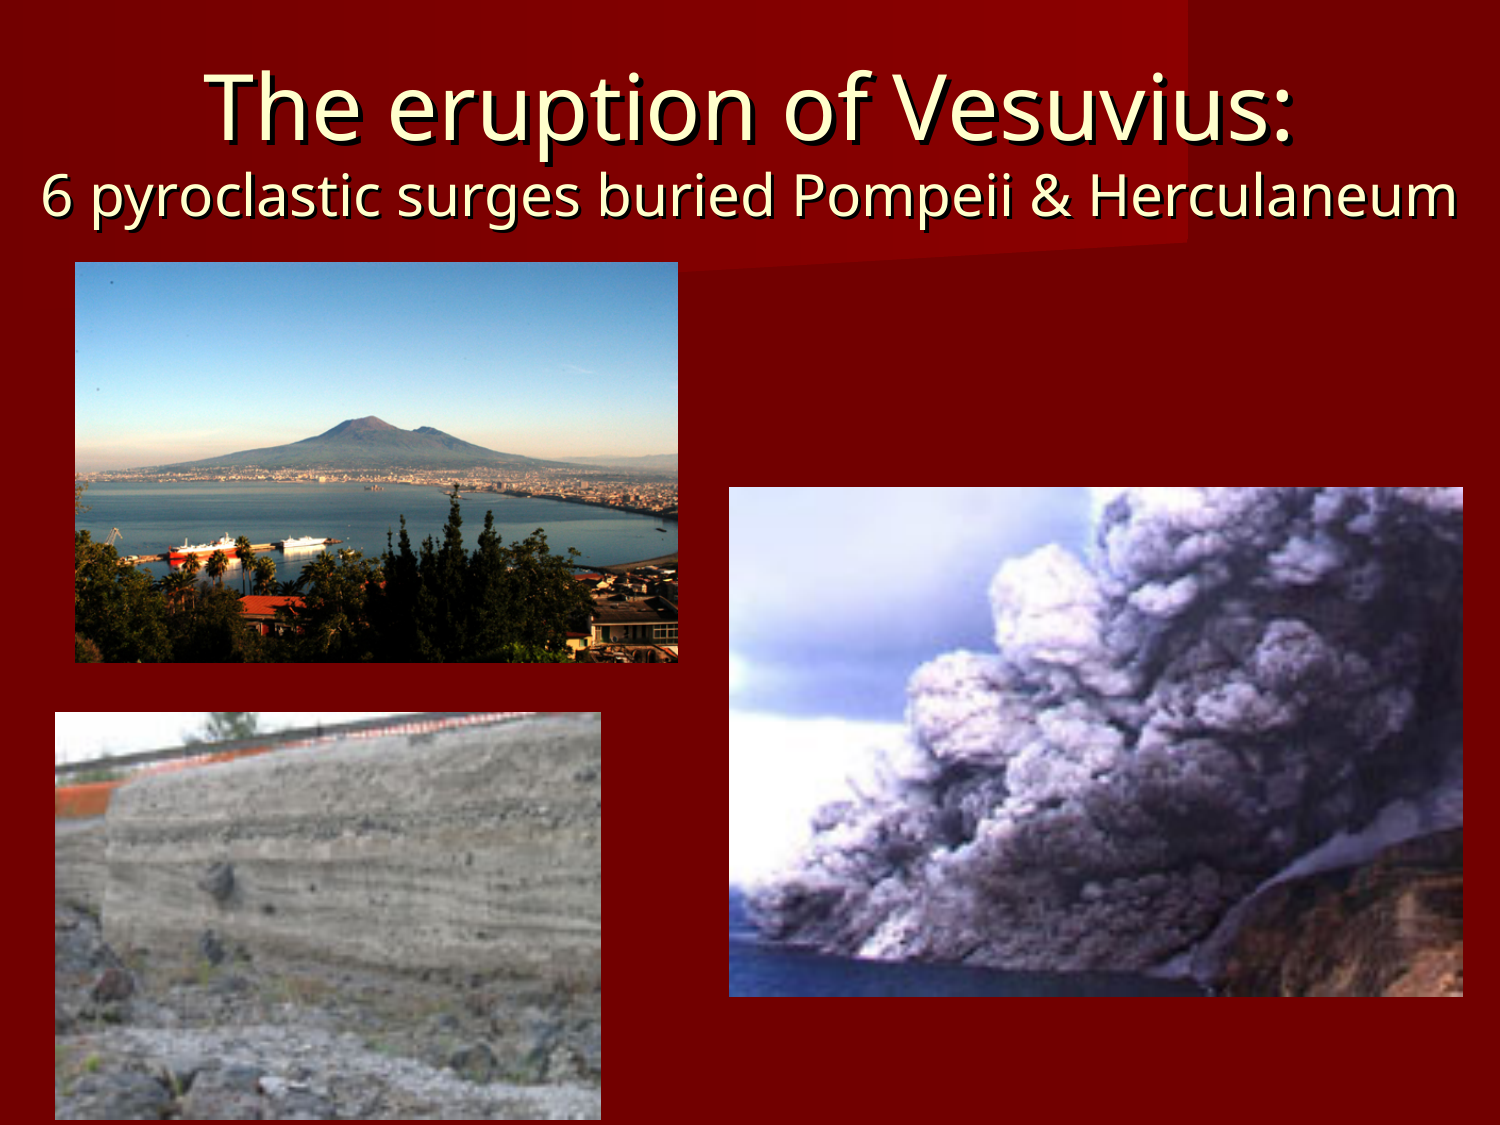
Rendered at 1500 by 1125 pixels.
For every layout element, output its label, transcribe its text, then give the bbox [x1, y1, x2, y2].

picture [729, 487, 1463, 997]
picture [75, 262, 678, 664]
picture [55, 712, 601, 1120]
title The eruption of Vesuvius: 6 pyroclastic surges buried Pompeii & Herculaneum [0, 40, 1500, 237]
